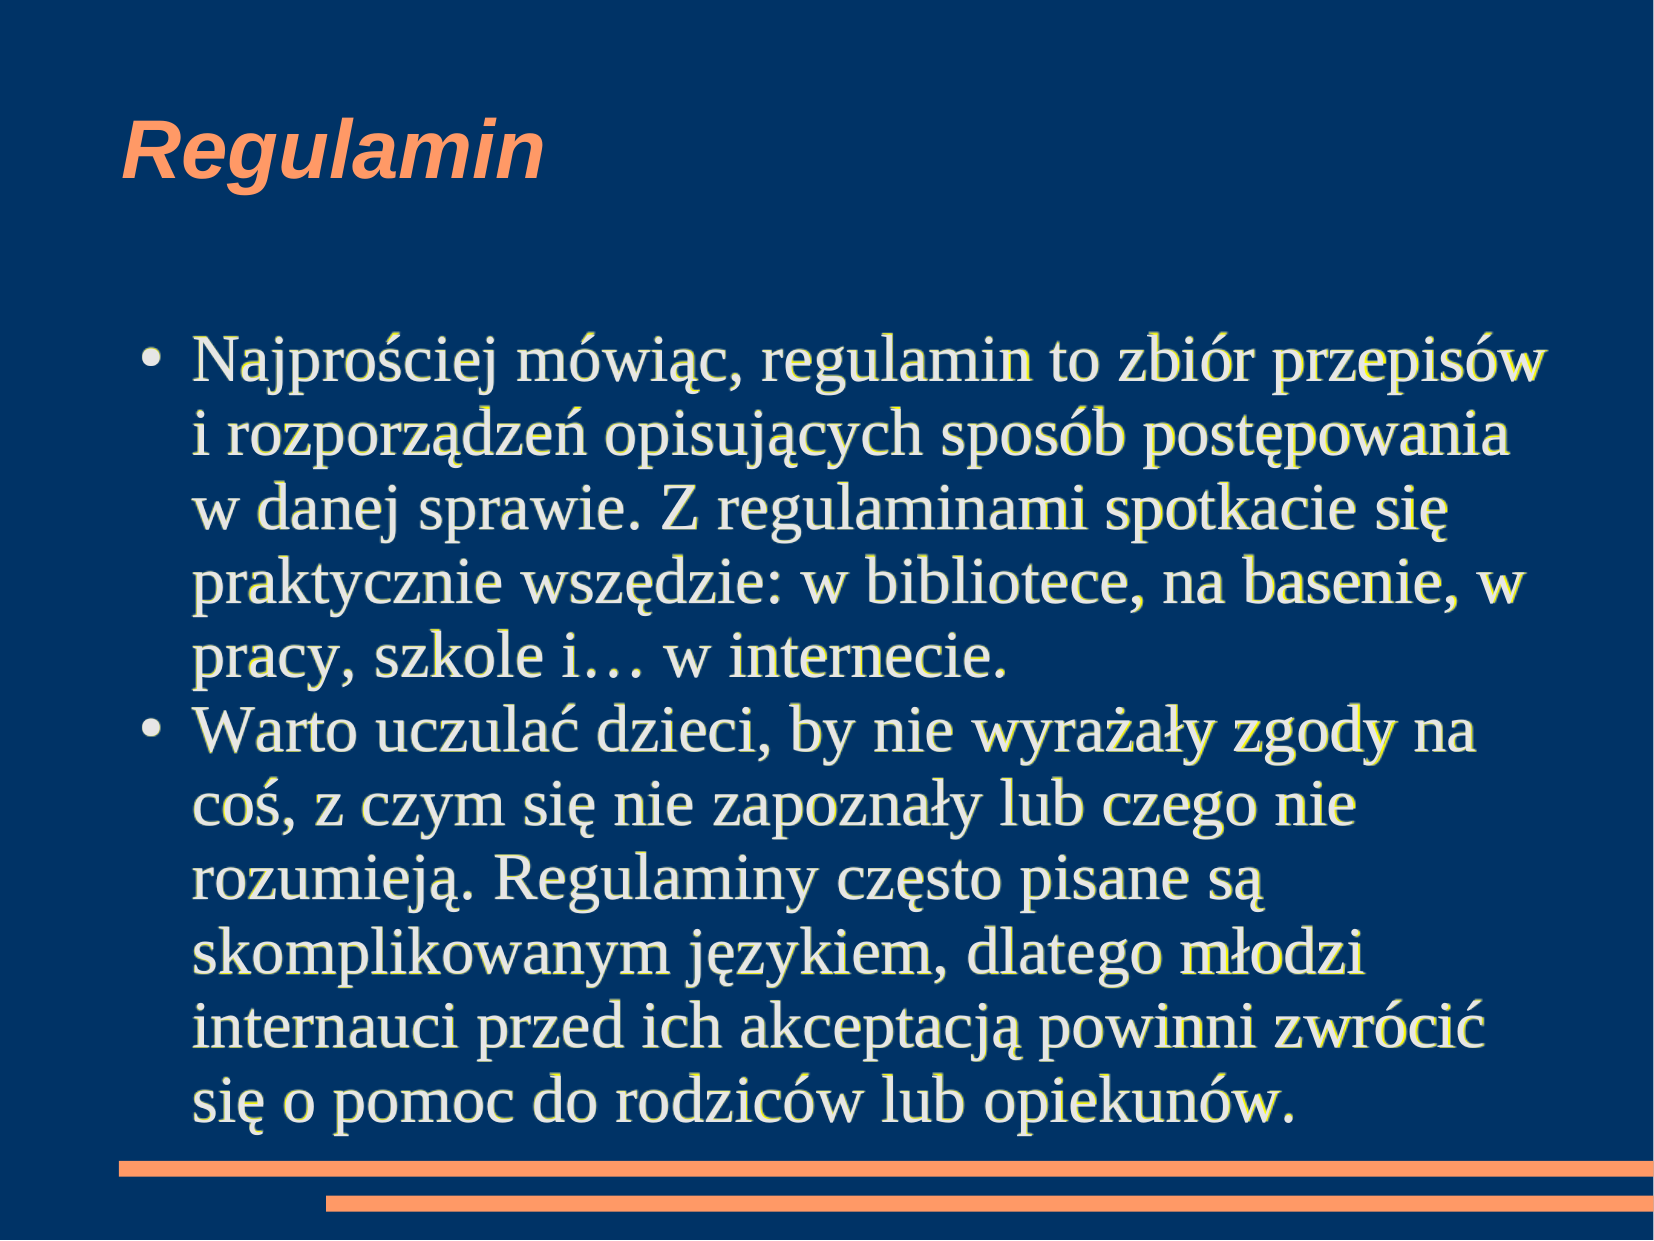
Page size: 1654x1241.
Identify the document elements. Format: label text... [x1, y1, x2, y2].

title Regulamin [121, 46, 1534, 254]
list Najprościej mówiąc, regulamin to zbiór przepisów i rozporządzeń opisujących sposób postępowania w danej sprawie. Z regulaminami spotkacie się praktycznie wszędzie: w bibliotece, na basenie, w pracy, szkole i… w internecie. Warto uczulać dzieci, by nie wyrażały zgody na coś, z czym się nie zapoznały lub czego nie rozumieją. Regulaminy często pisane są skomplikowanym językiem, dlatego młodzi internauci przed ich akceptacją powinni zwrócić się o pomoc do rodziców lub opiekunów. [121, 321, 1561, 1137]
